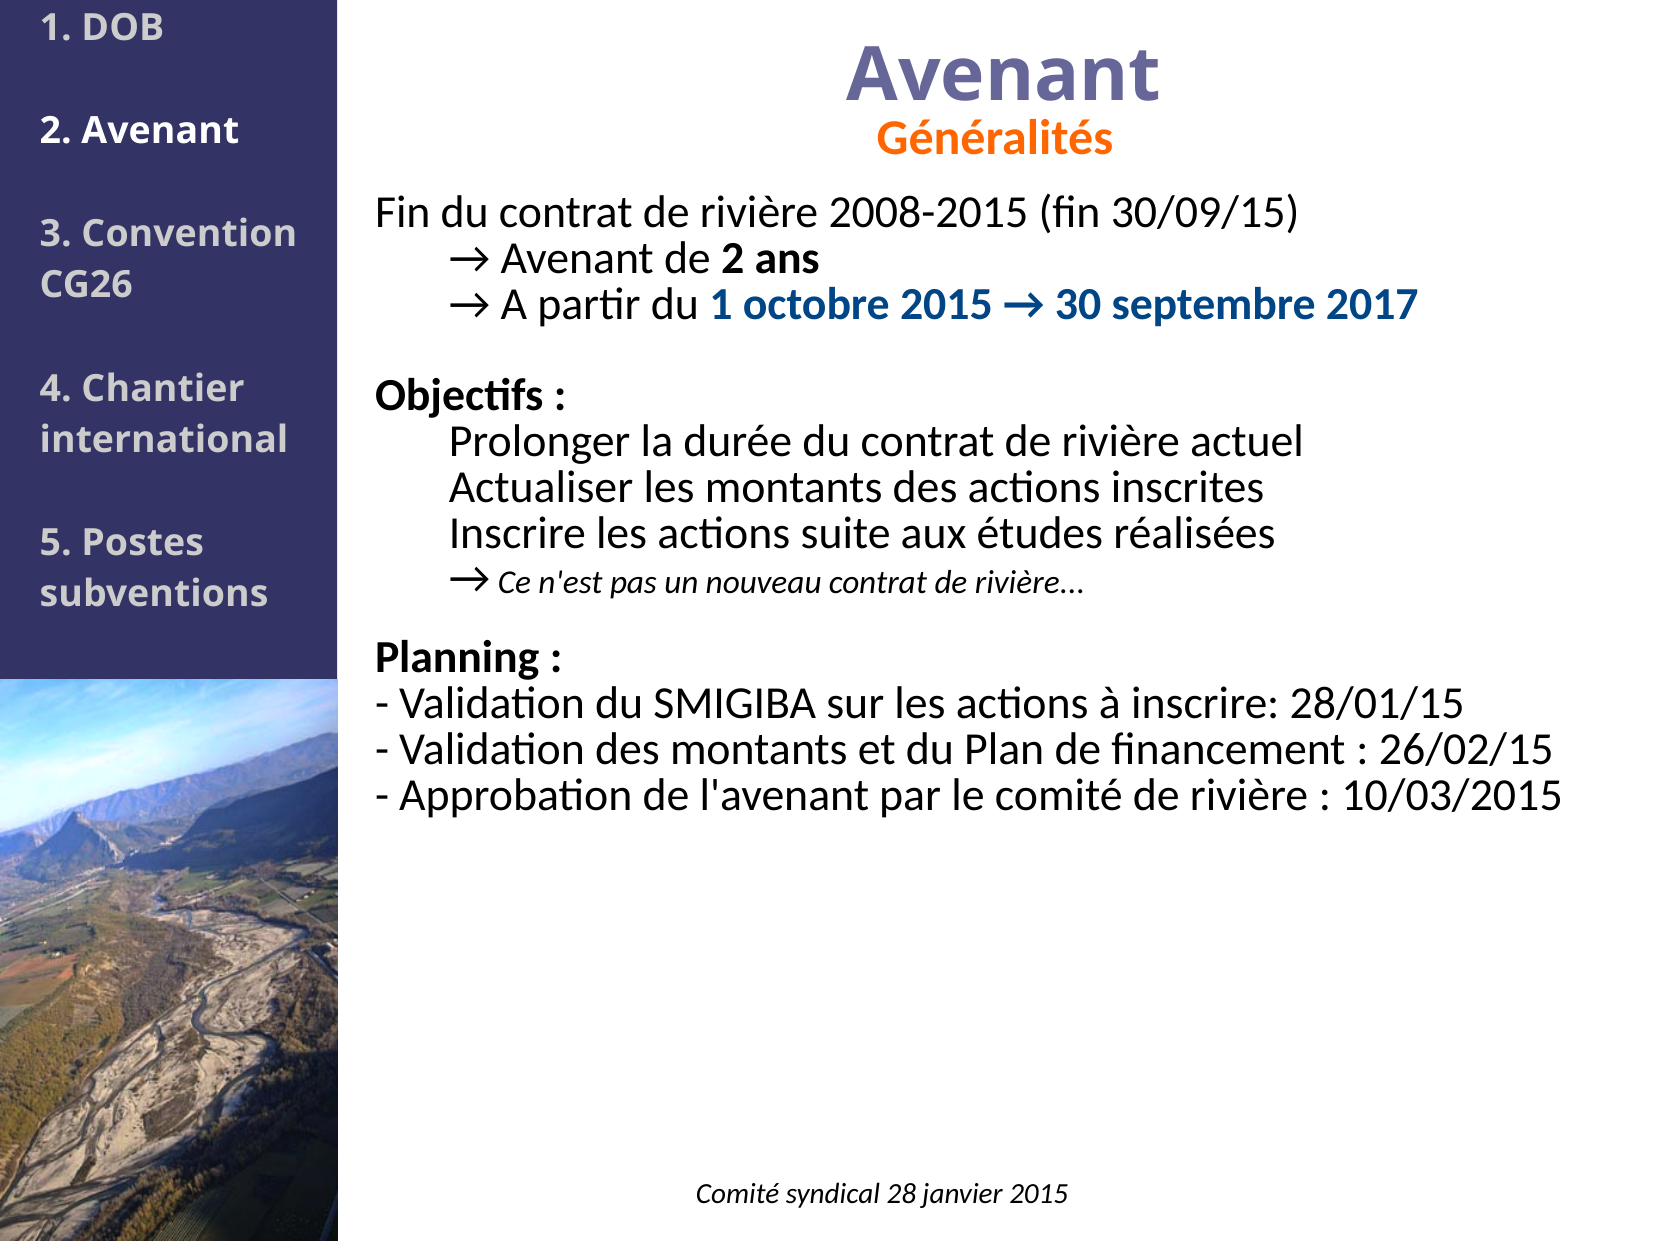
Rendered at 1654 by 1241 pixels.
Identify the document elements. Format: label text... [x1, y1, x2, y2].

text_box 1. DOB 2. Avenant 3. Convention CG26 4. Chantier international 5. Postes subventions 6. Natura [0, 0, 338, 679]
text_box Avenant [324, 11, 1654, 271]
picture [0, 679, 338, 1241]
text_box Généralités Fin du contrat de rivière 2008-2015 (fin 30/09/15) → Avenant de 2 ans → A partir du 1 octobre 2015 → 30 septembre 2017 Objectifs : Prolonger la durée du contrat de rivière actuel Actualiser les montants des actions inscrites Inscrire les actions suite aux études réalisées → Ce n'est pas un nouveau contrat de rivière... Planning : - Validation du SMIGIBA sur les actions à inscrire: 28/01/15 - Validation des montants et du Plan de financement : 26/02/15 - Approbation de l'avenant par le comité de rivière : 10/03/2015 [360, 109, 1630, 1207]
